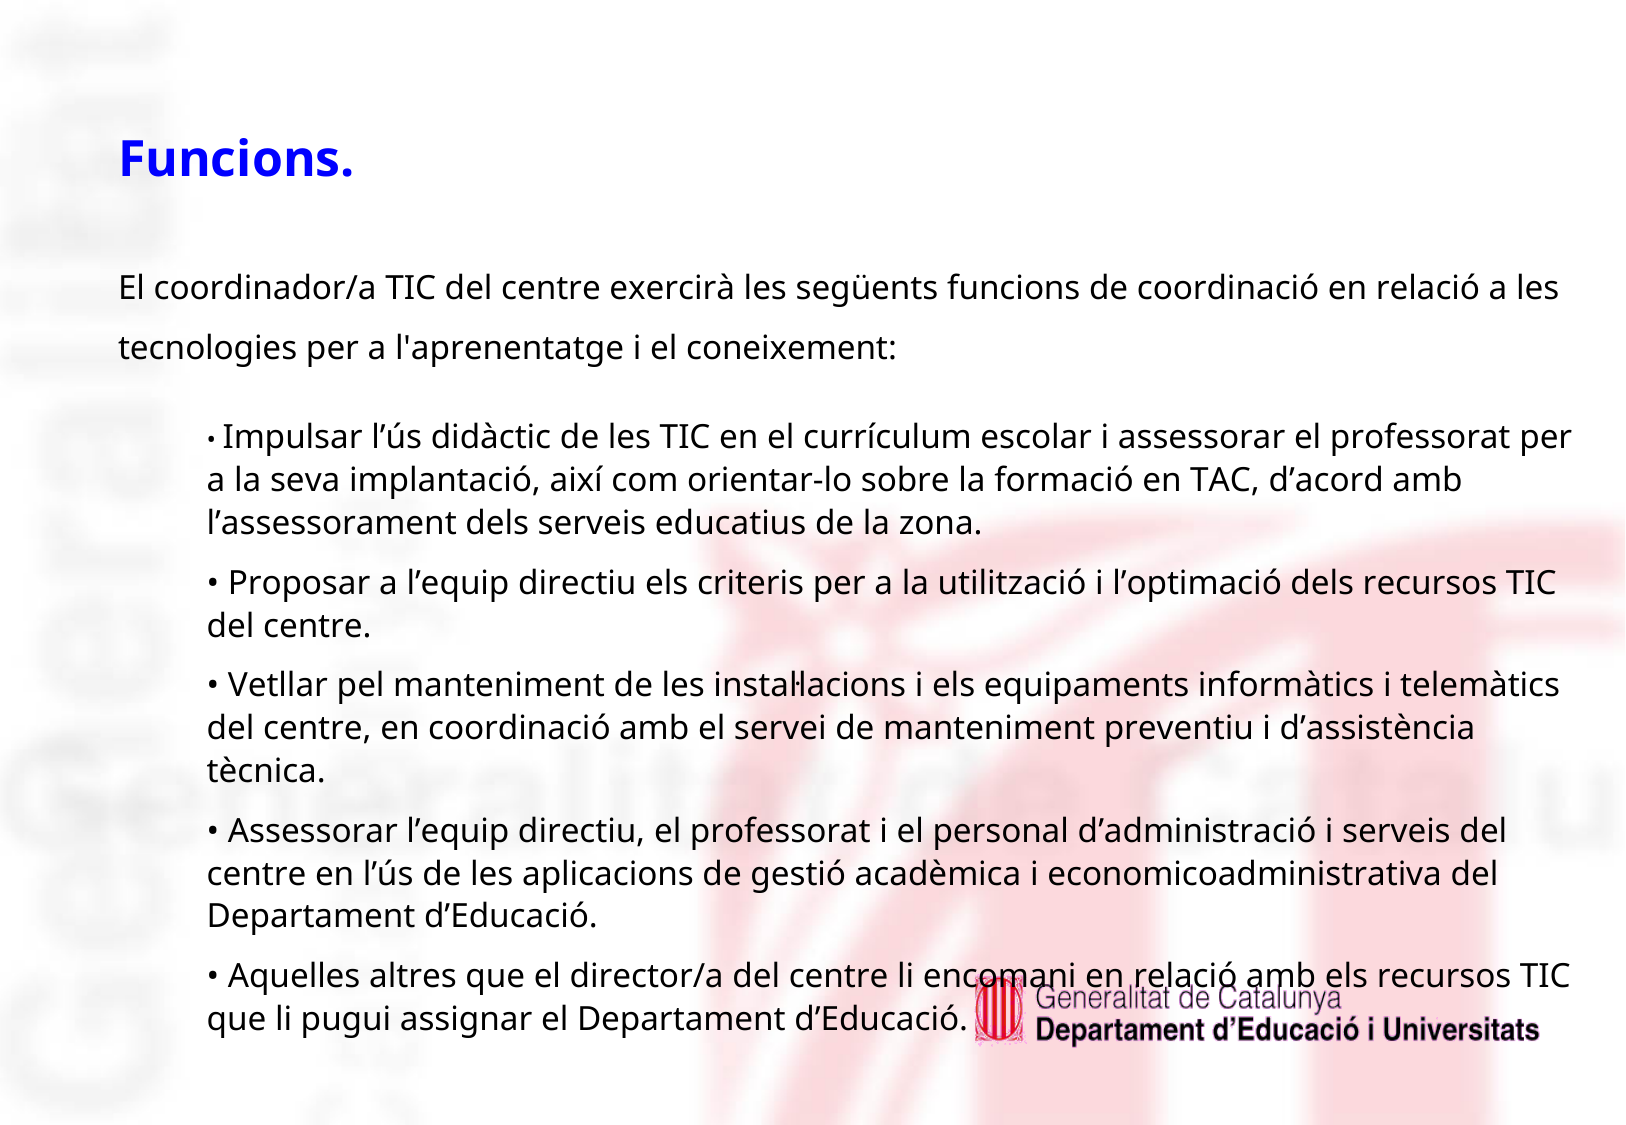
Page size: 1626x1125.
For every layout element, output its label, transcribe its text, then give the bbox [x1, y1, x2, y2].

title Funcions. [118, 107, 1148, 207]
picture [0, 0, 1626, 1125]
subtitle El coordinador/a TIC del centre exercirà les següents funcions de coordinació en relació a les tecnologies per a l'aprenentatge i el coneixement: • Impulsar l’ús didàctic de les TIC en el currículum escolar i assessorar el professorat per a la seva implantació, així com orientar-lo sobre la formació en TAC, d’acord amb l’assessorament dels serveis educatius de la zona. • Proposar a l’equip directiu els criteris per a la utilització i l’optimació dels recursos TIC del centre. • Vetllar pel manteniment de les instal·lacions i els equipaments informàtics i telemàtics del centre, en coordinació amb el servei de manteniment preventiu i d’assistència tècnica. • Assessorar l’equip directiu, el professorat i el personal d’administració i serveis del centre en l’ús de les aplicacions de gestió acadèmica i economicoadministrativa del Departament d’Educació. • Aquelles altres que el director/a del centre li encomani en relació amb els recursos TIC que li pugui assignar el Departament d’Educació. [118, 265, 1581, 1034]
